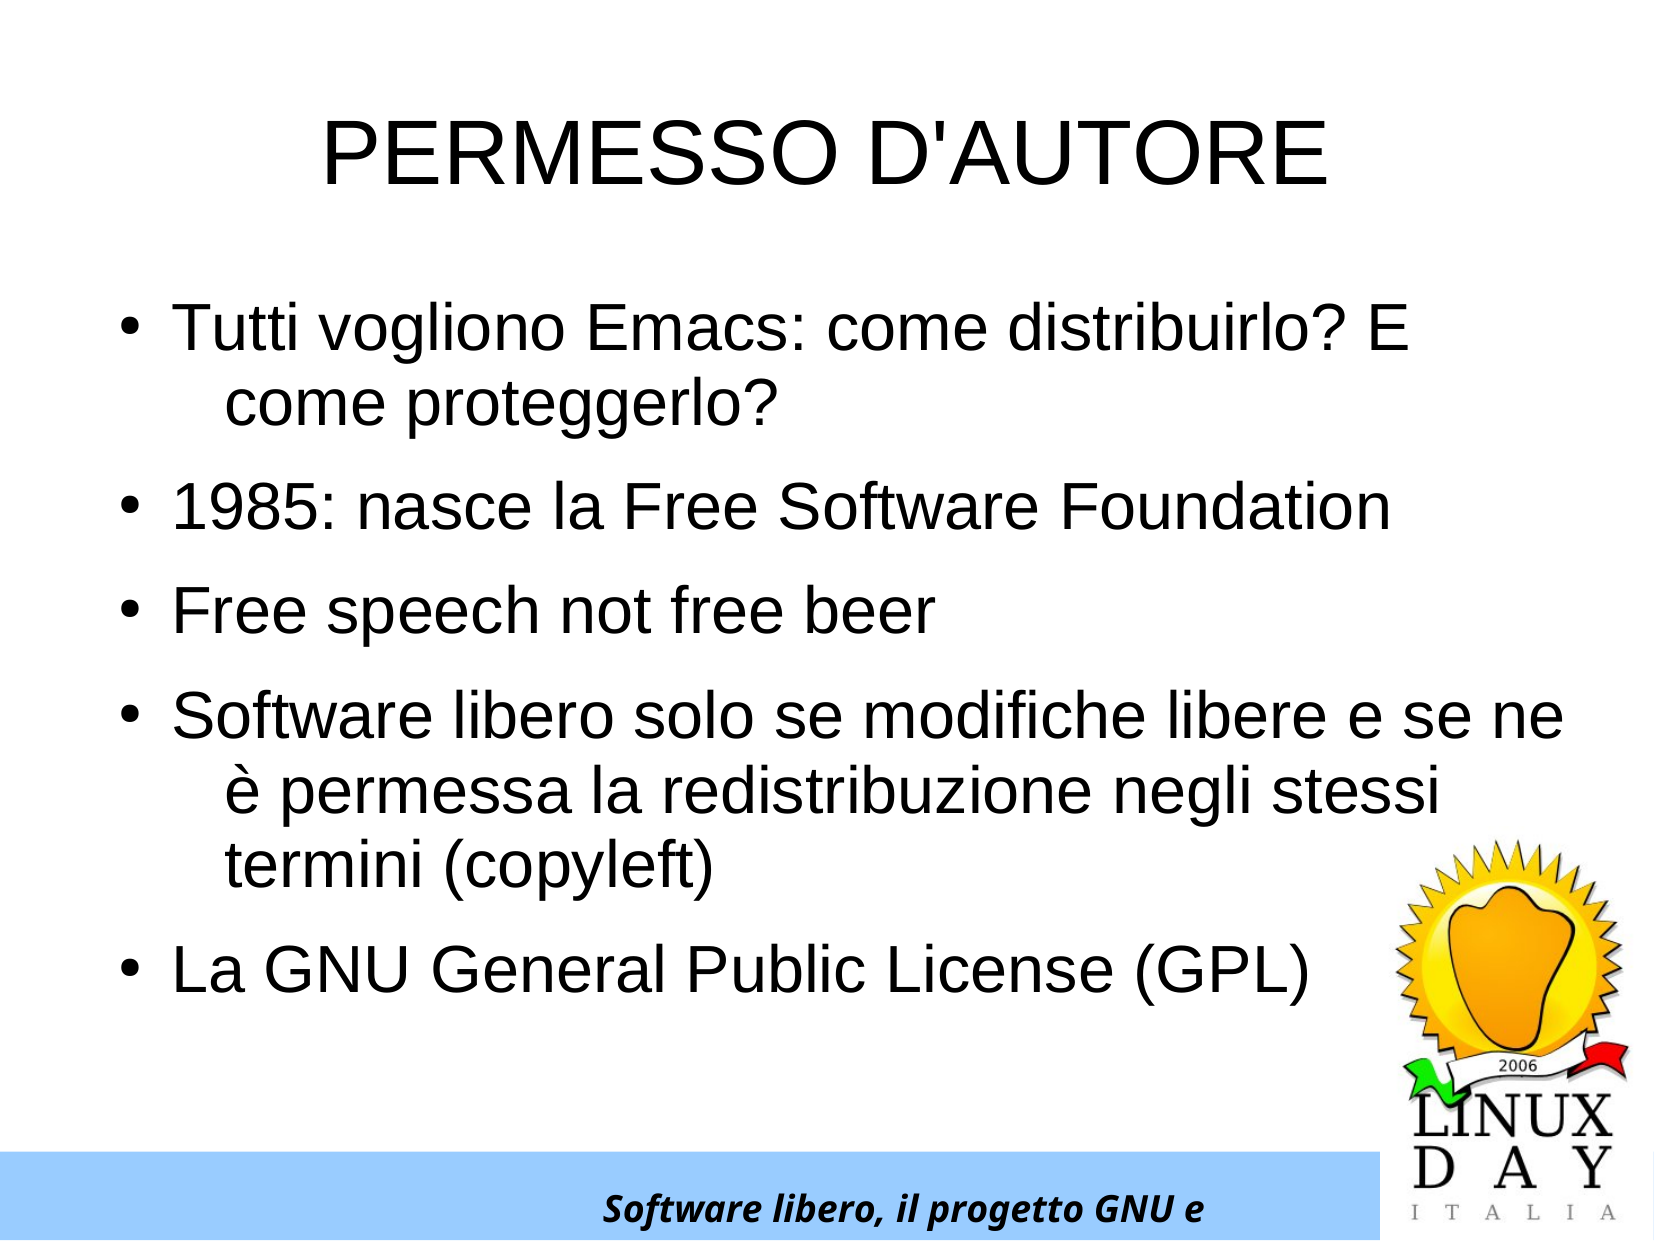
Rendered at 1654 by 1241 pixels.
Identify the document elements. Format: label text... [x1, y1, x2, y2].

text_box Software libero, il progetto GNU e Linux [588, 1175, 1323, 1237]
title PERMESSO D'AUTORE [82, 49, 1571, 257]
list Tutti vogliono Emacs: come distribuirlo? E come proteggerlo? 1985: nasce la Free Software Foundation Free speech not free beer Software libero solo se modifiche libere e se ne è permessa la redistribuzione negli stessi termini (copyleft) La GNU General Public License (GPL) [82, 290, 1571, 1094]
picture [1380, 826, 1654, 1241]
text_box [0, 1151, 1380, 1241]
